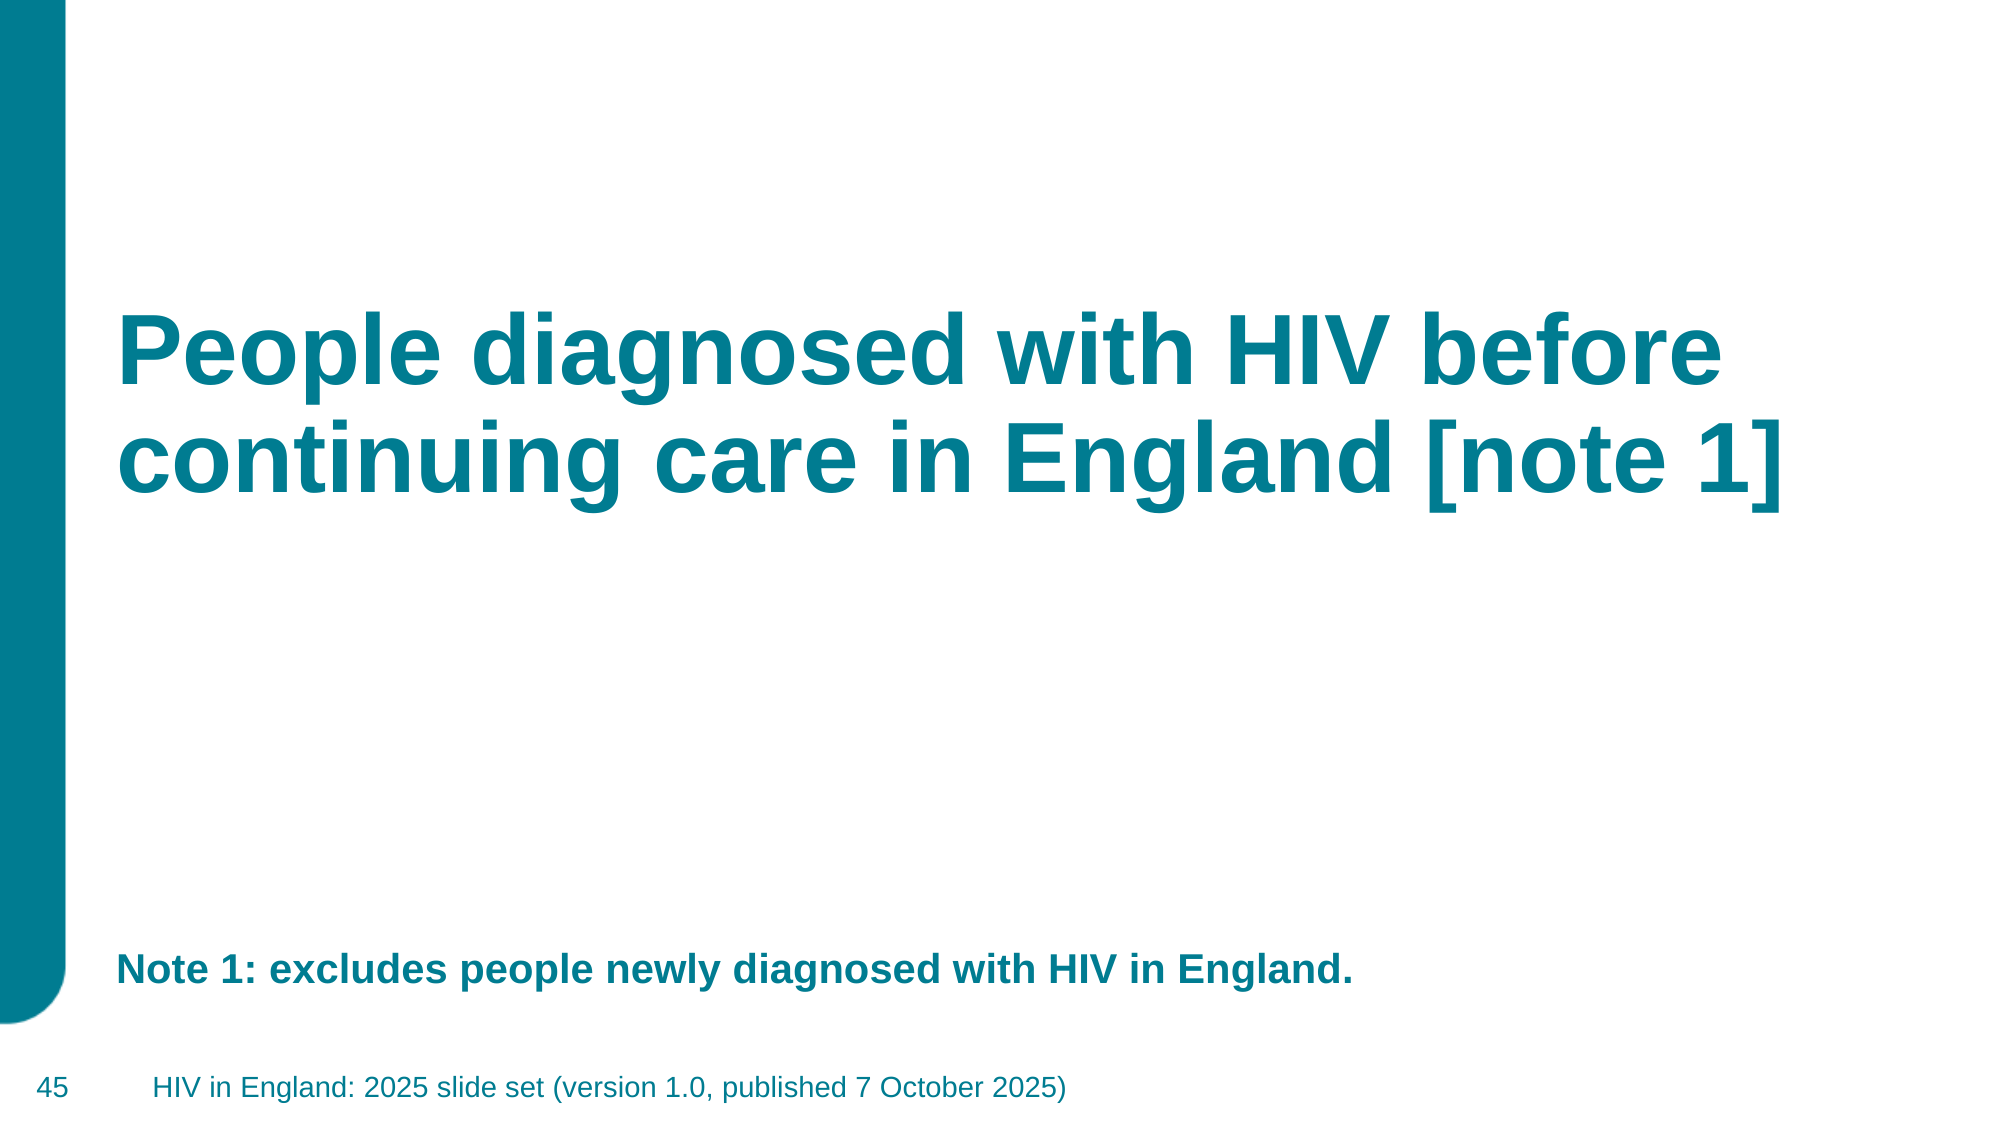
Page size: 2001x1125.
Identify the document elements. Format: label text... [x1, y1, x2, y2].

text_box Note 1: excludes people newly diagnosed with HIV in England. [101, 934, 1743, 1000]
text_box HIV in England: 2025 slide set (version 1.0, published 7 October 2025) [137, 1056, 1780, 1116]
title People diagnosed with HIV before continuing care in England [note 1] [101, 291, 1926, 1005]
text_box [21, 1056, 120, 1117]
